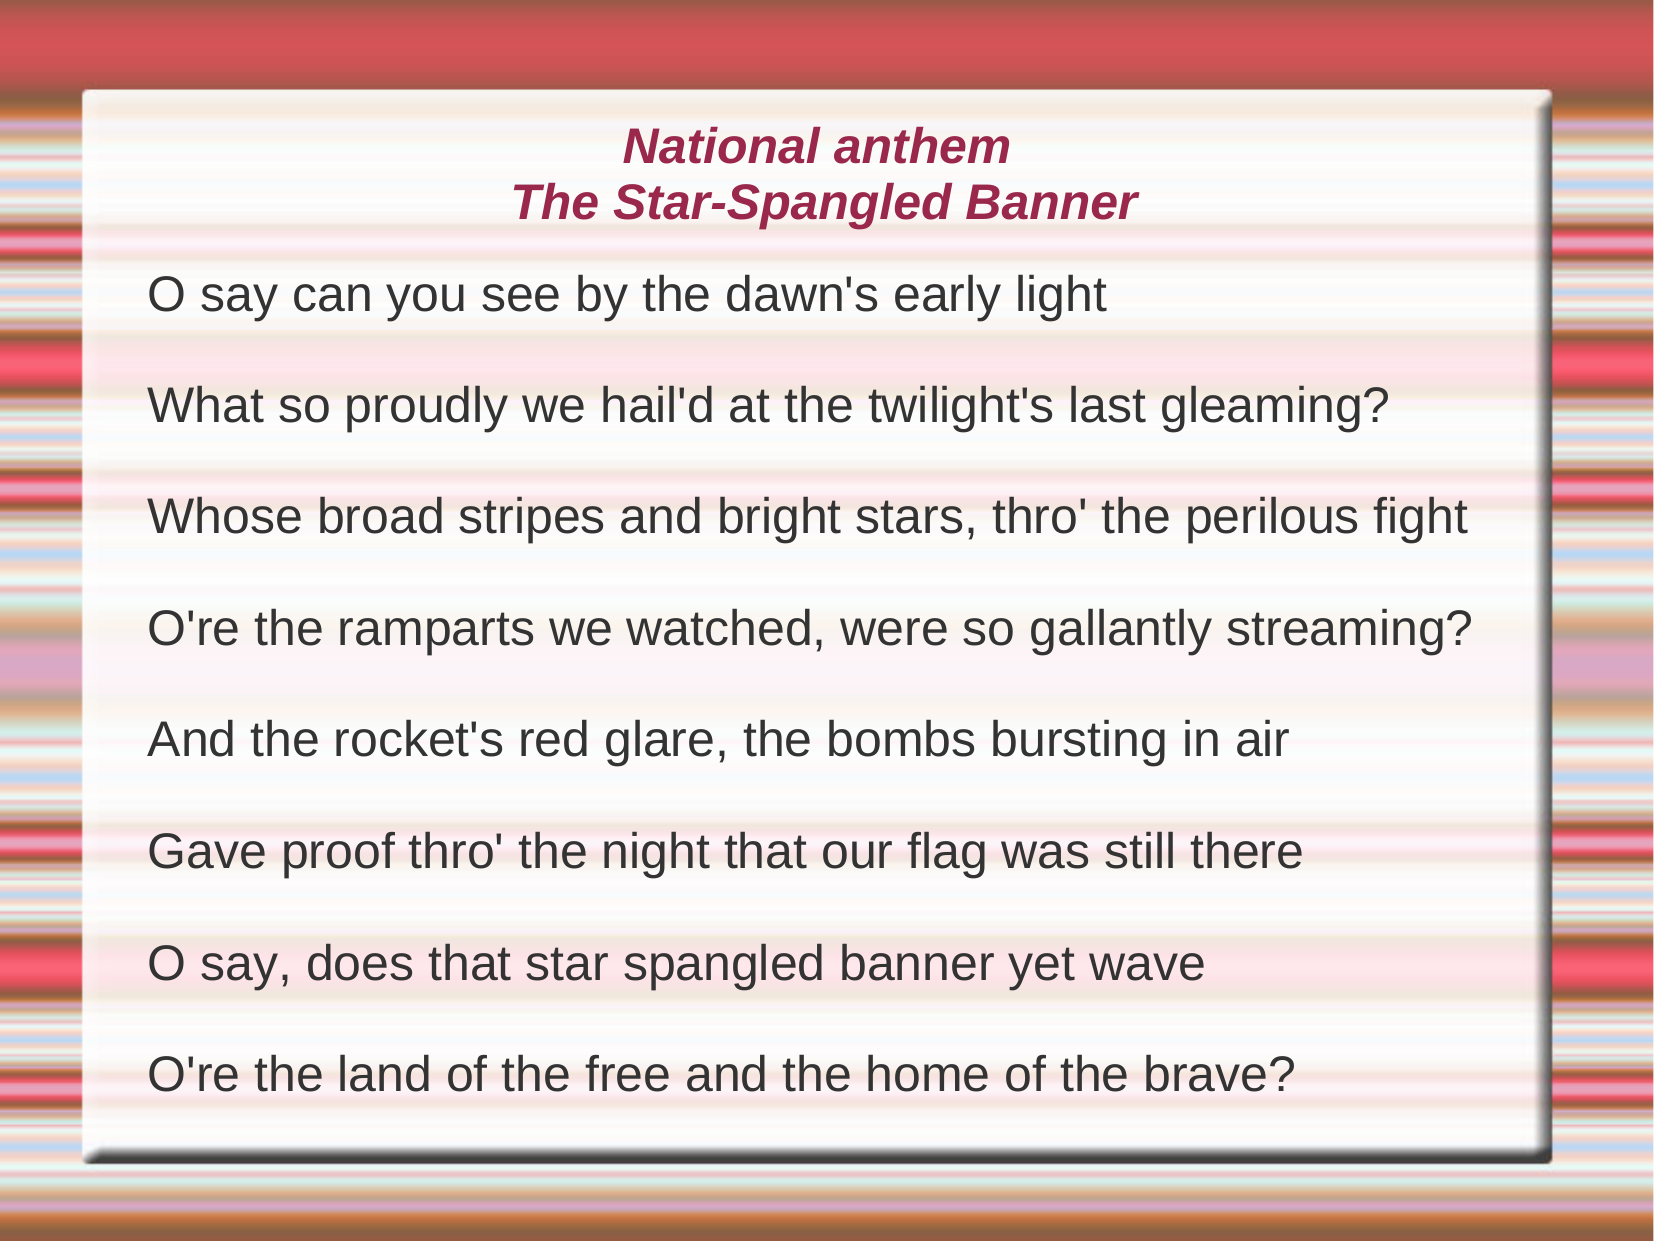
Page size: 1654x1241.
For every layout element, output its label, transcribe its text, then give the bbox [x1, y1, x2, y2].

title National anthem The Star-Spangled Banner [118, 109, 1531, 296]
picture [0, 0, 1654, 1241]
list O say can you see by the dawn's early light What so proudly we hail'd at the twilight's last gleaming? Whose broad stripes and bright stars, thro' the perilous fight O're the ramparts we watched, were so gallantly streaming? And the rocket's red glare, the bombs bursting in air Gave proof thro' the night that our flag was still there O say, does that star spangled banner yet wave O're the land of the free and the home of the brave? [147, 265, 1529, 1152]
